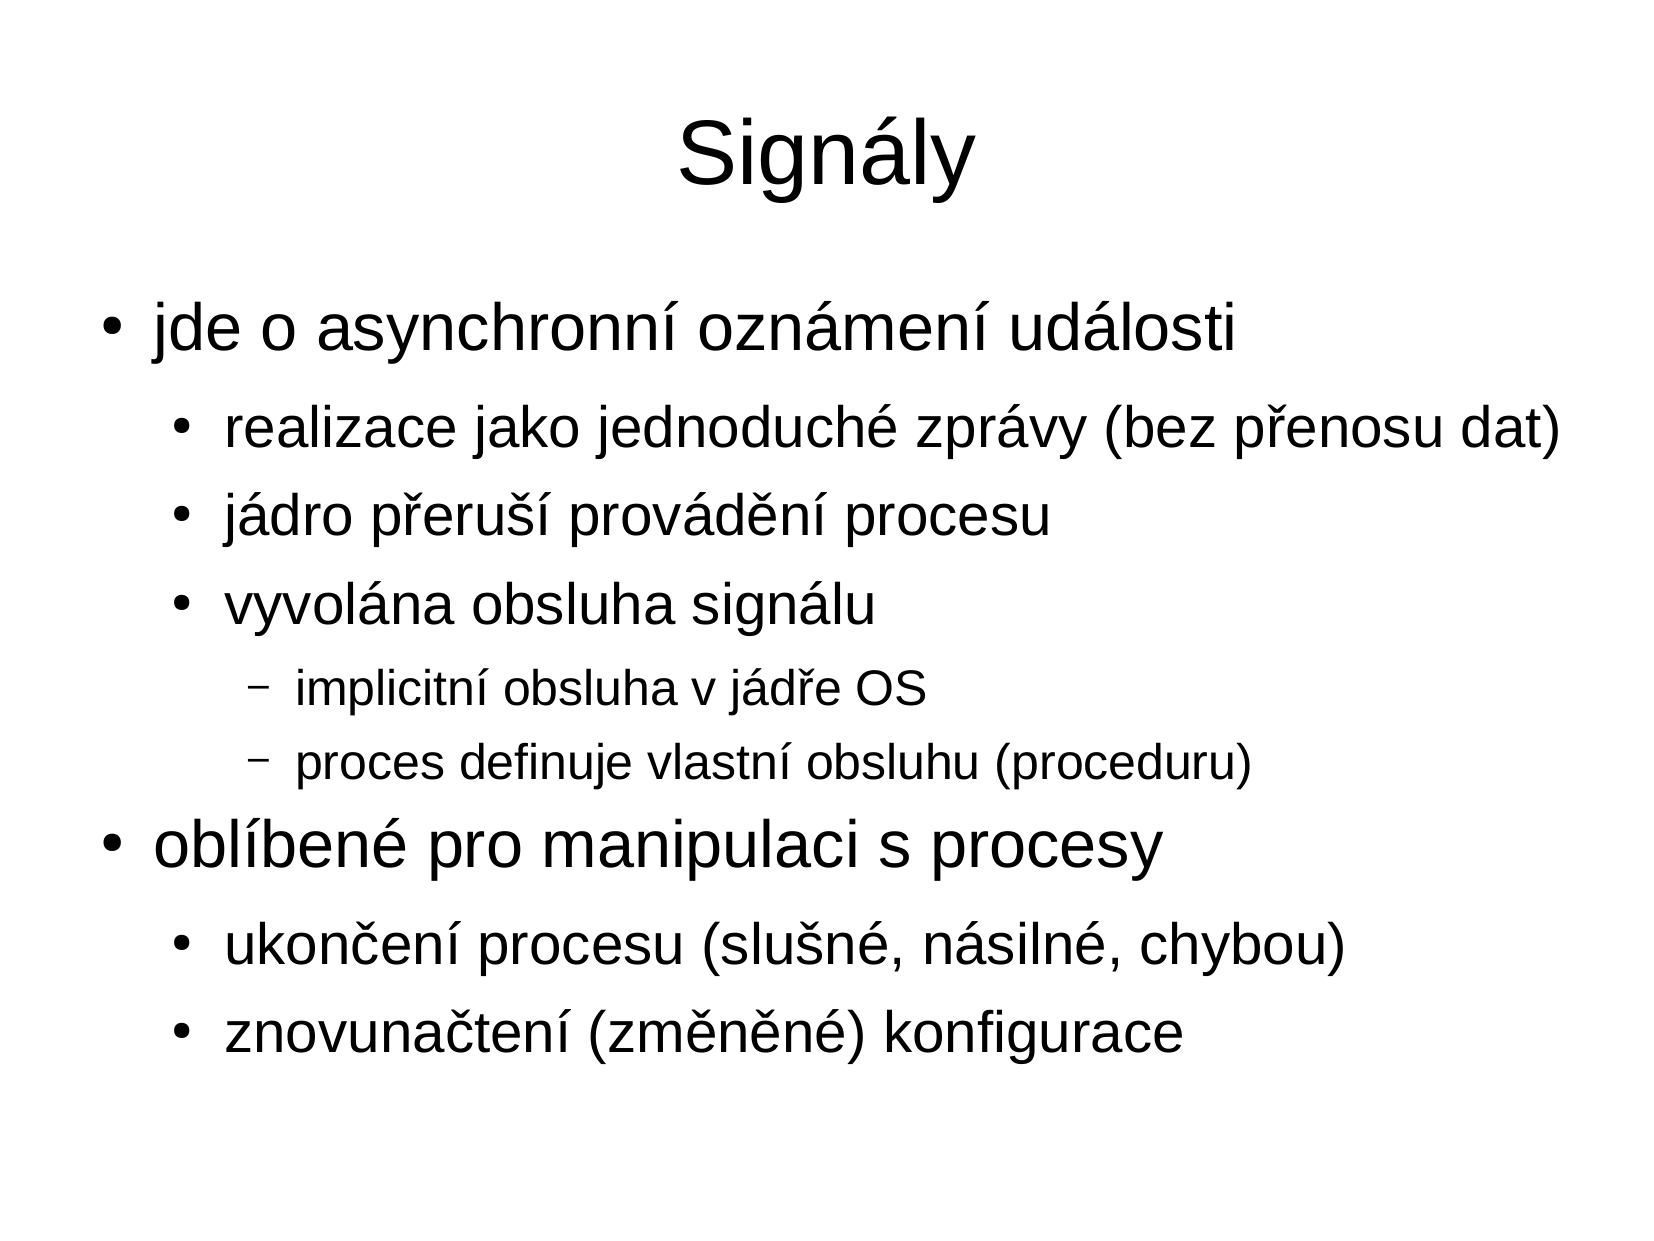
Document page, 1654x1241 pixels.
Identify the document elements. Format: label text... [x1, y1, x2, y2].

list jde o asynchronní oznámení události realizace jako jednoduché zprávy (bez přenosu dat) jádro přeruší provádění procesu vyvolána obsluha signálu implicitní obsluha v jádře OS proces definuje vlastní obsluhu (proceduru) oblíbené pro manipulaci s procesy ukončení procesu (slušné, násilné, chybou) znovunačtení (změněné) konfigurace [82, 290, 1571, 1094]
title Signály [82, 56, 1571, 250]
